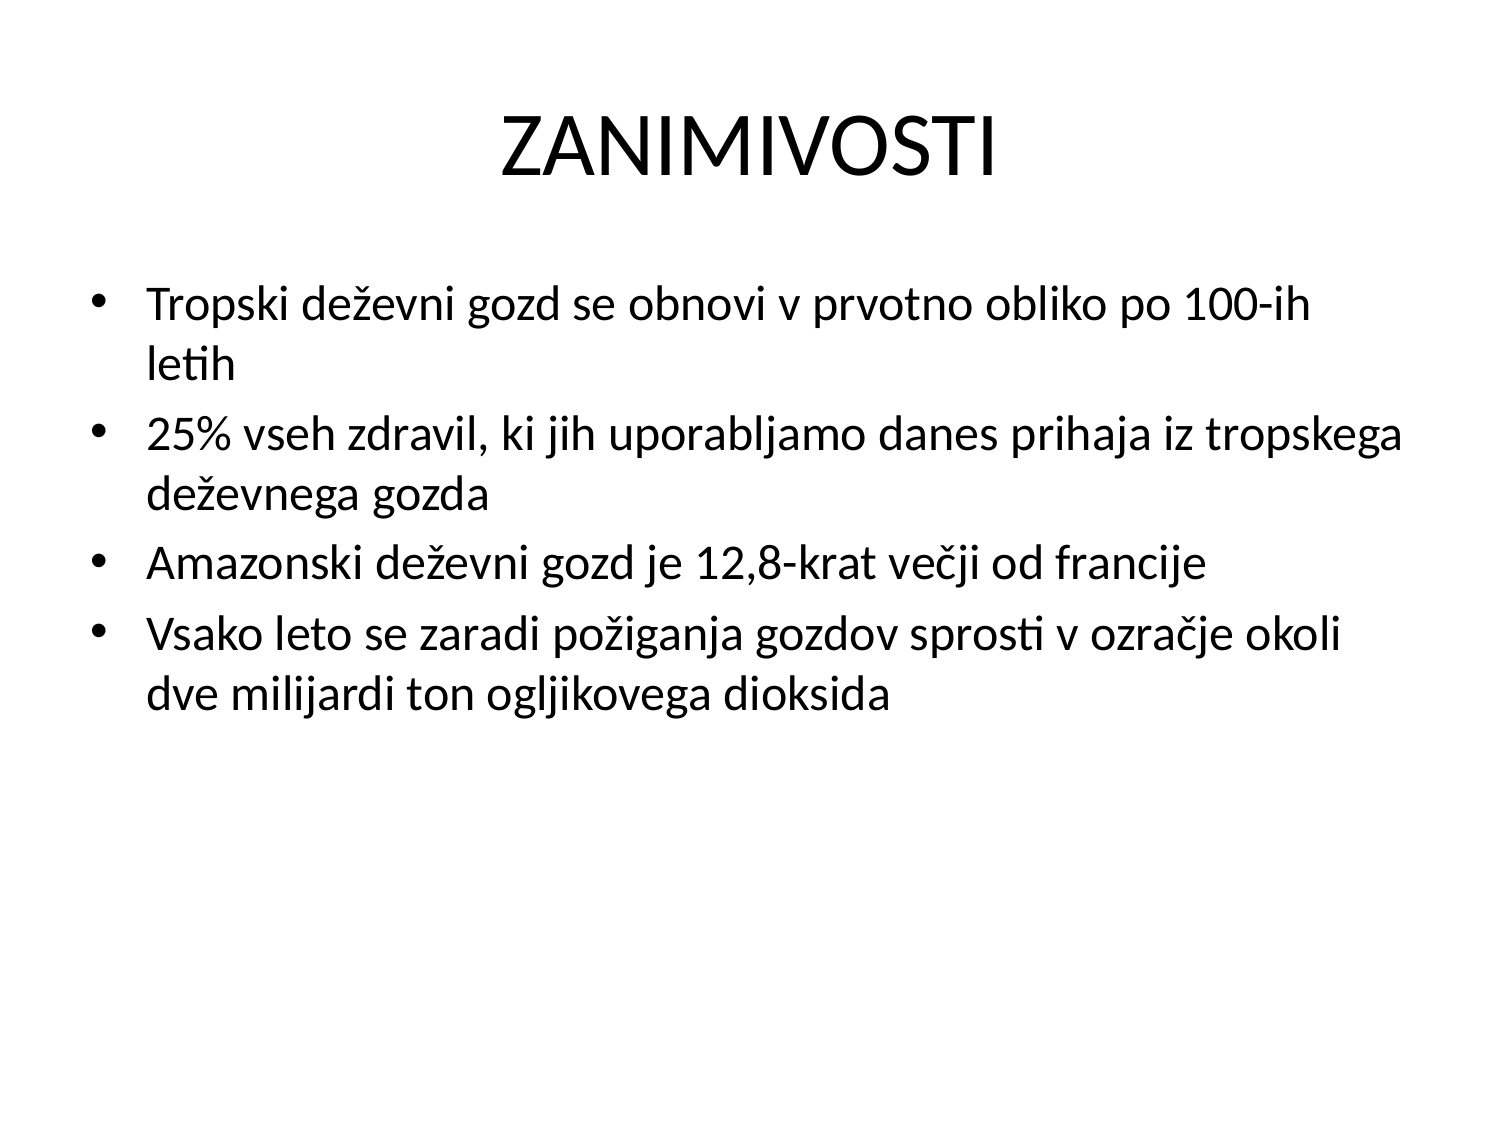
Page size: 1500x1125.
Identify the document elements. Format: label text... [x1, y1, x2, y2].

list Tropski deževni gozd se obnovi v prvotno obliko po 100-ih letih 25% vseh zdravil, ki jih uporabljamo danes prihaja iz tropskega deževnega gozda Amazonski deževni gozd je 12,8-krat večji od francije Vsako leto se zaradi požiganja gozdov sprosti v ozračje okoli dve milijardi ton ogljikovega dioksida [75, 262, 1425, 1005]
title ZANIMIVOSTI [75, 45, 1425, 233]
